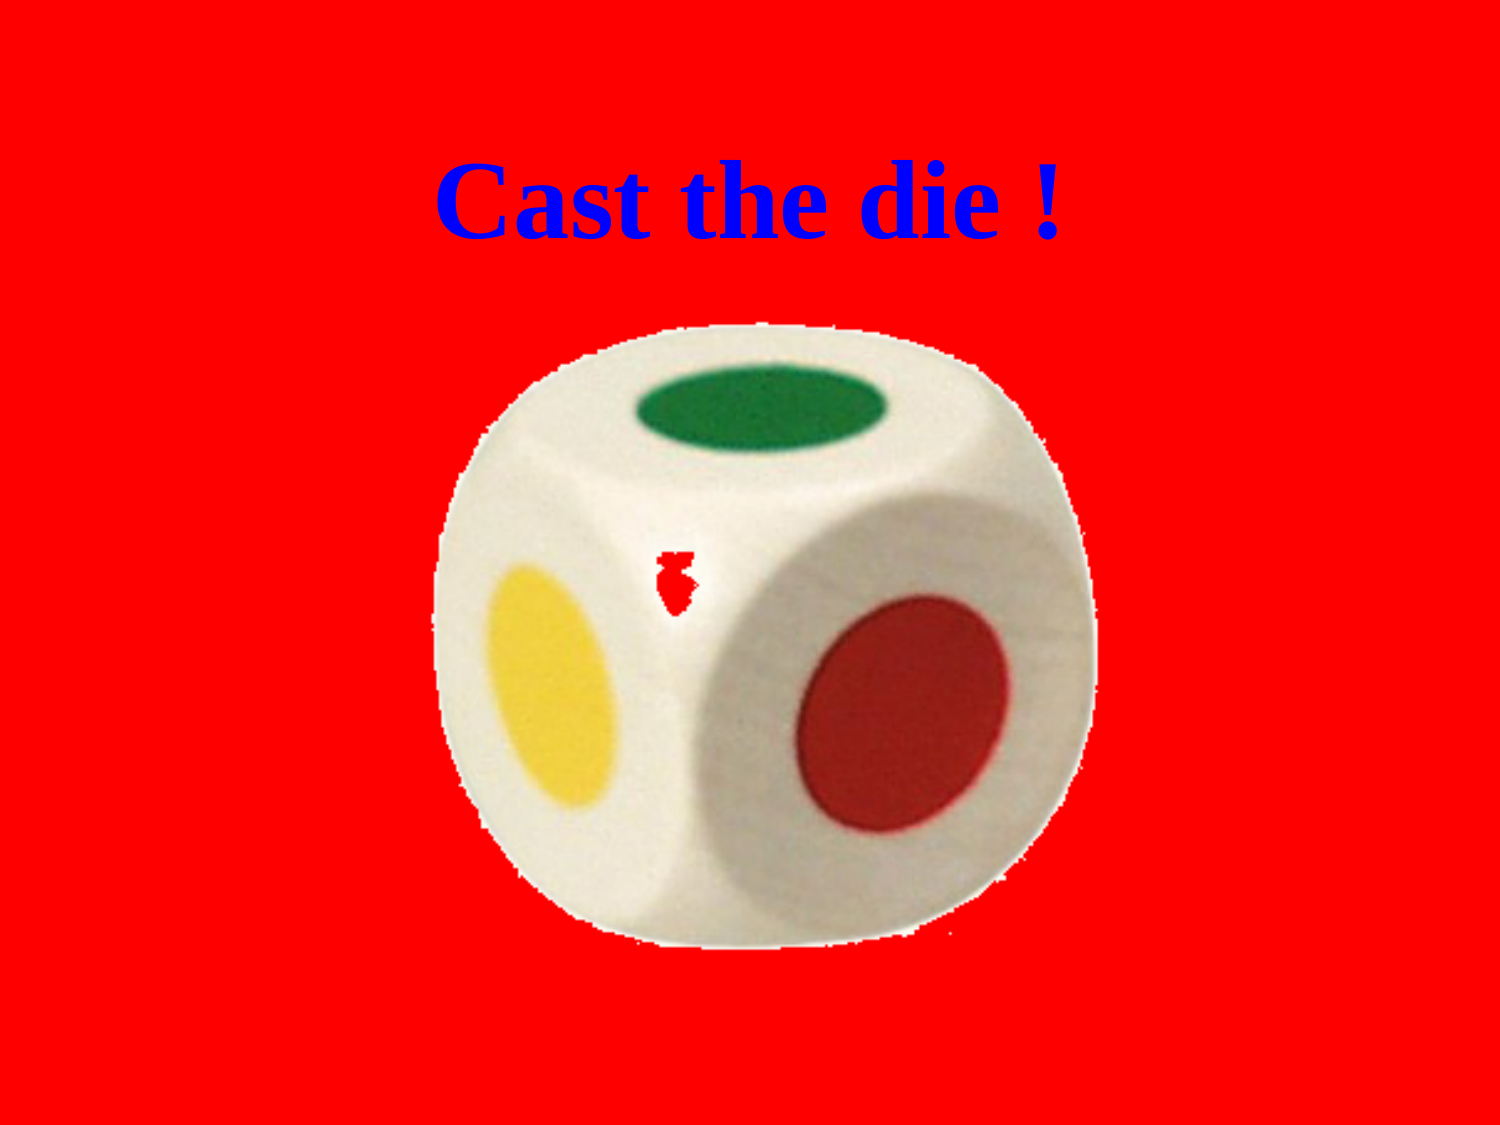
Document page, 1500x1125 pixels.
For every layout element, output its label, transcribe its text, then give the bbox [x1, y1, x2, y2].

title Cast the die ! [112, 99, 1388, 288]
picture [425, 312, 1101, 963]
